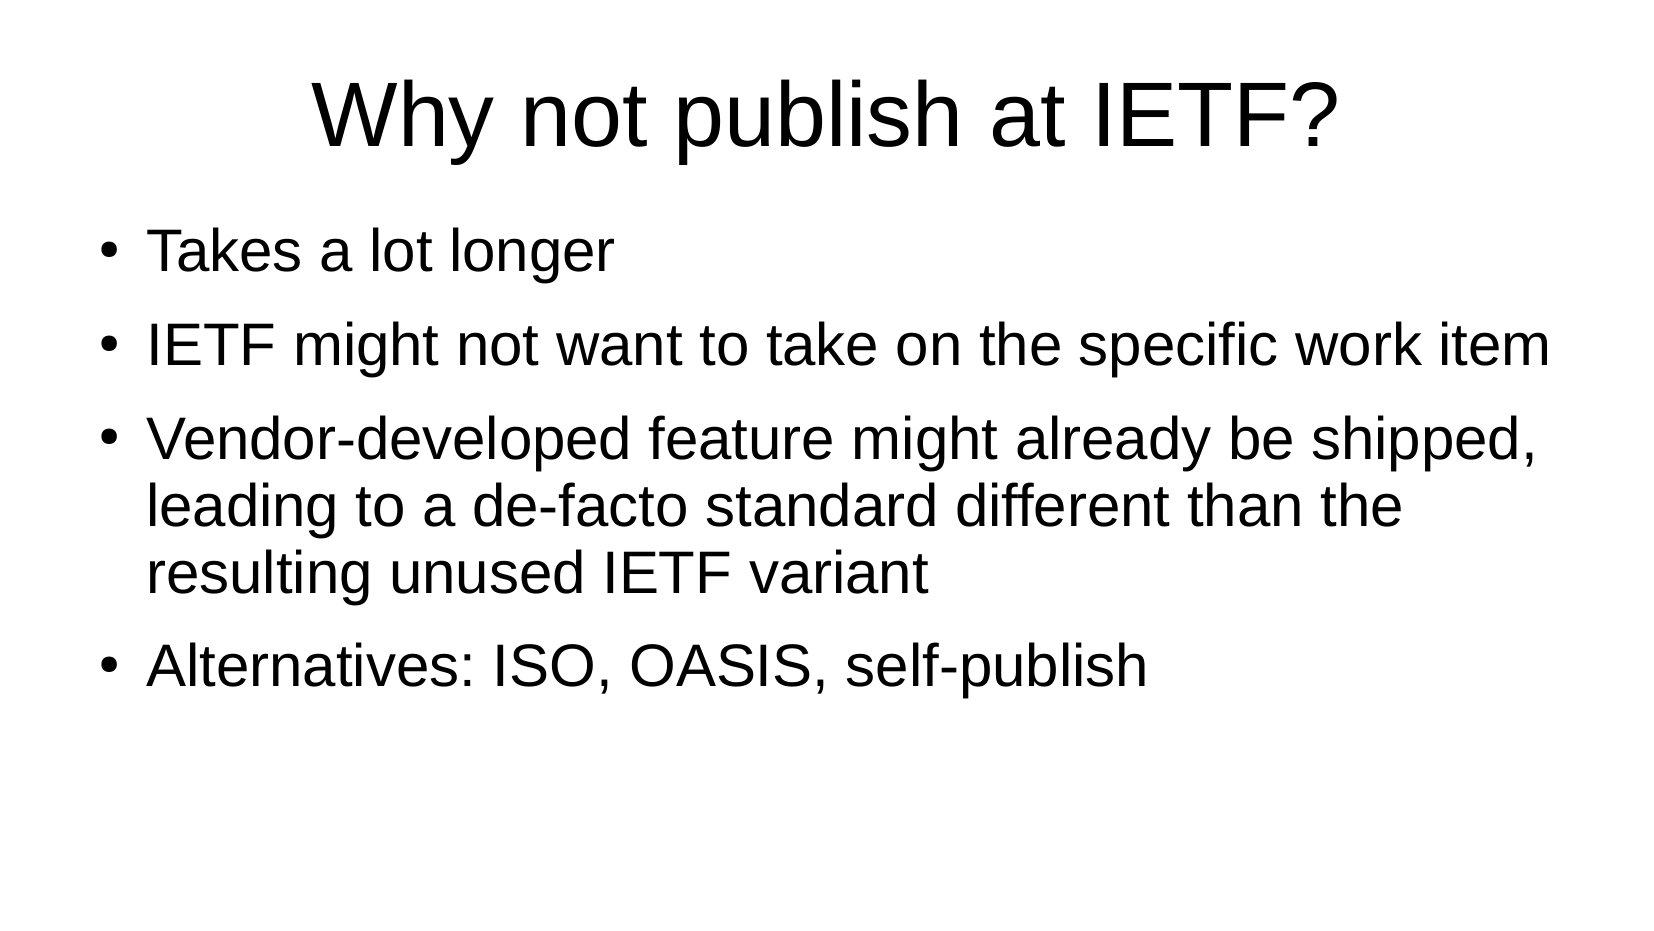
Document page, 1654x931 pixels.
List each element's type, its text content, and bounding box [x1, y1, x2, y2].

title Why not publish at IETF? [82, 37, 1571, 193]
list Takes a lot longer IETF might not want to take on the specific work item Vendor-developed feature might already be shipped, leading to a de-facto standard different than the resulting unused IETF variant Alternatives: ISO, OASIS, self-publish [82, 217, 1571, 758]
